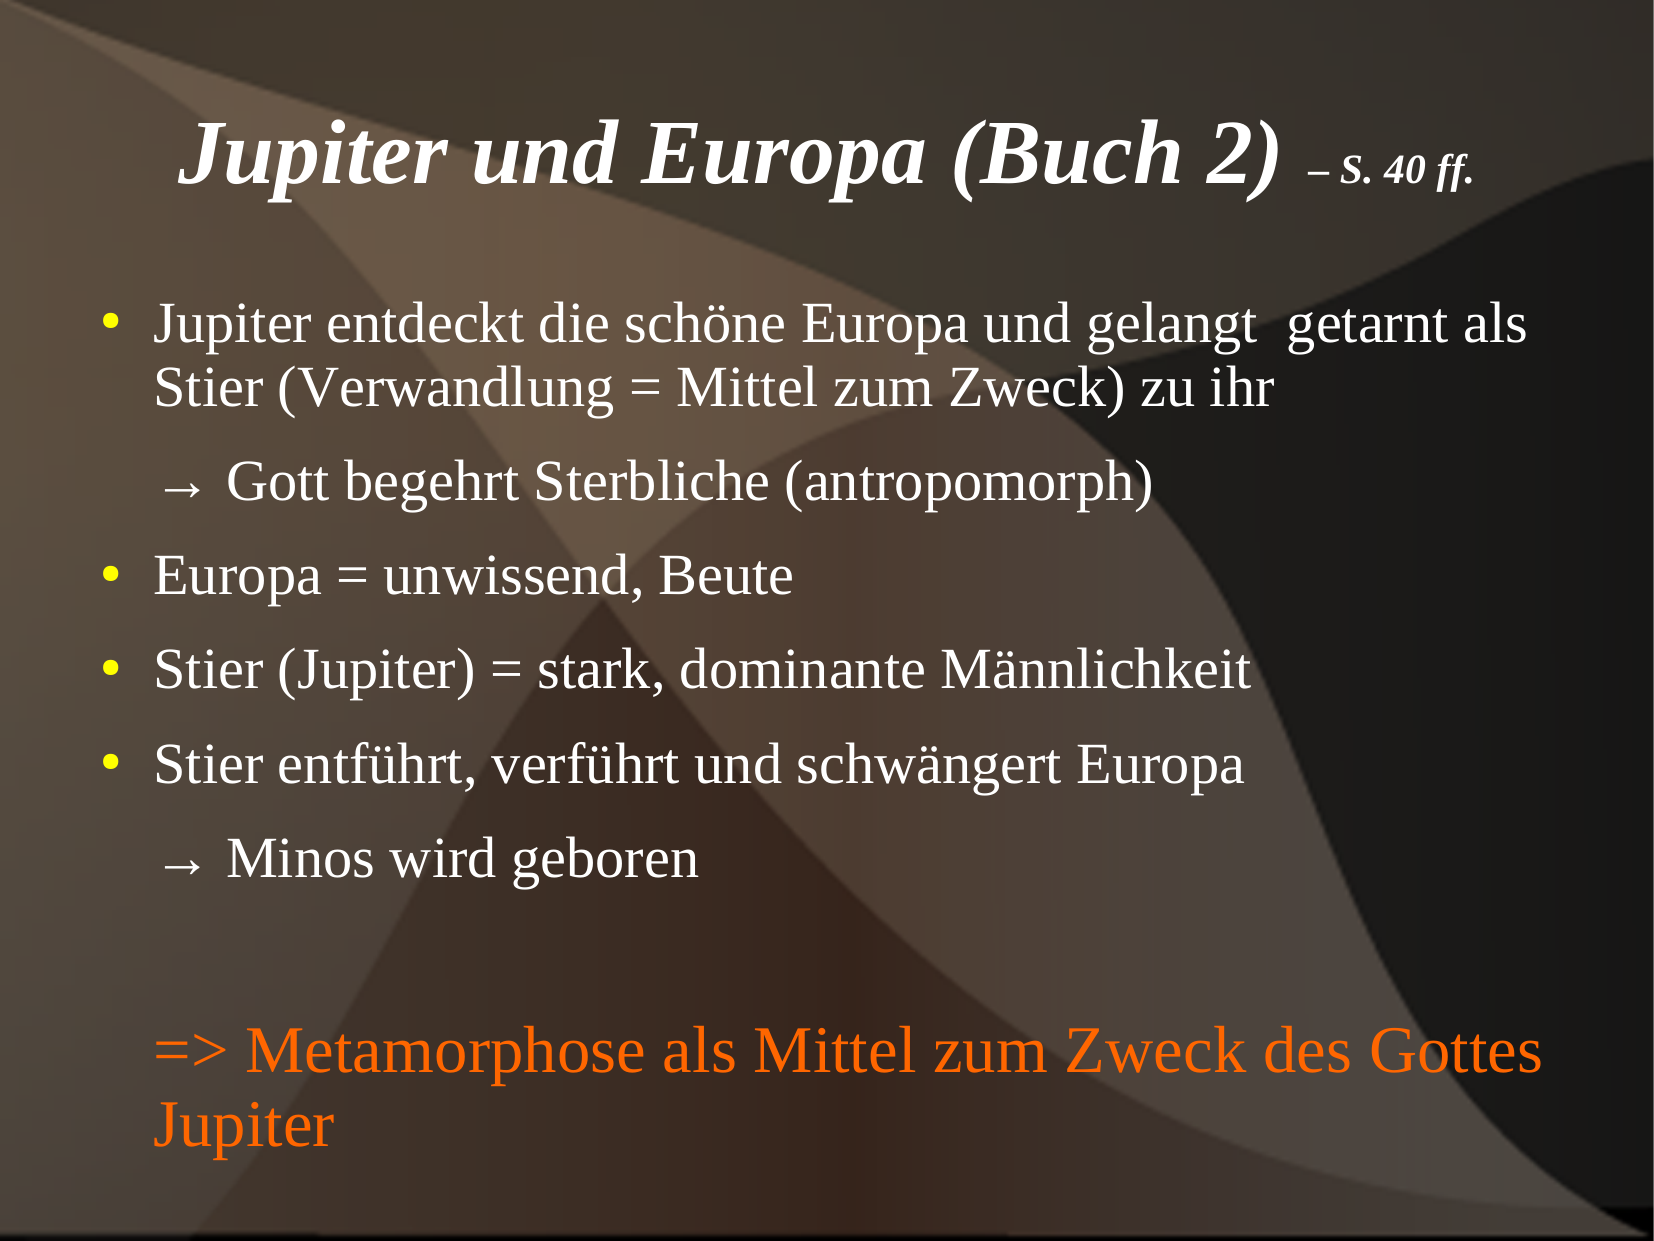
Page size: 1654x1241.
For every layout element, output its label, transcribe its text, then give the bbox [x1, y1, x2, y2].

picture [0, 0, 1654, 1241]
title Jupiter und Europa (Buch 2) – S. 40 ff. [82, 49, 1571, 257]
list Jupiter entdeckt die schöne Europa und gelangt getarnt als Stier (Verwandlung = Mittel zum Zweck) zu ihr → Gott begehrt Sterbliche (antropomorph) Europa = unwissend, Beute Stier (Jupiter) = stark, dominante Männlichkeit Stier entführt, verführt und schwängert Europa → Minos wird geboren => Metamorphose als Mittel zum Zweck des Gottes Jupiter [82, 290, 1571, 1230]
